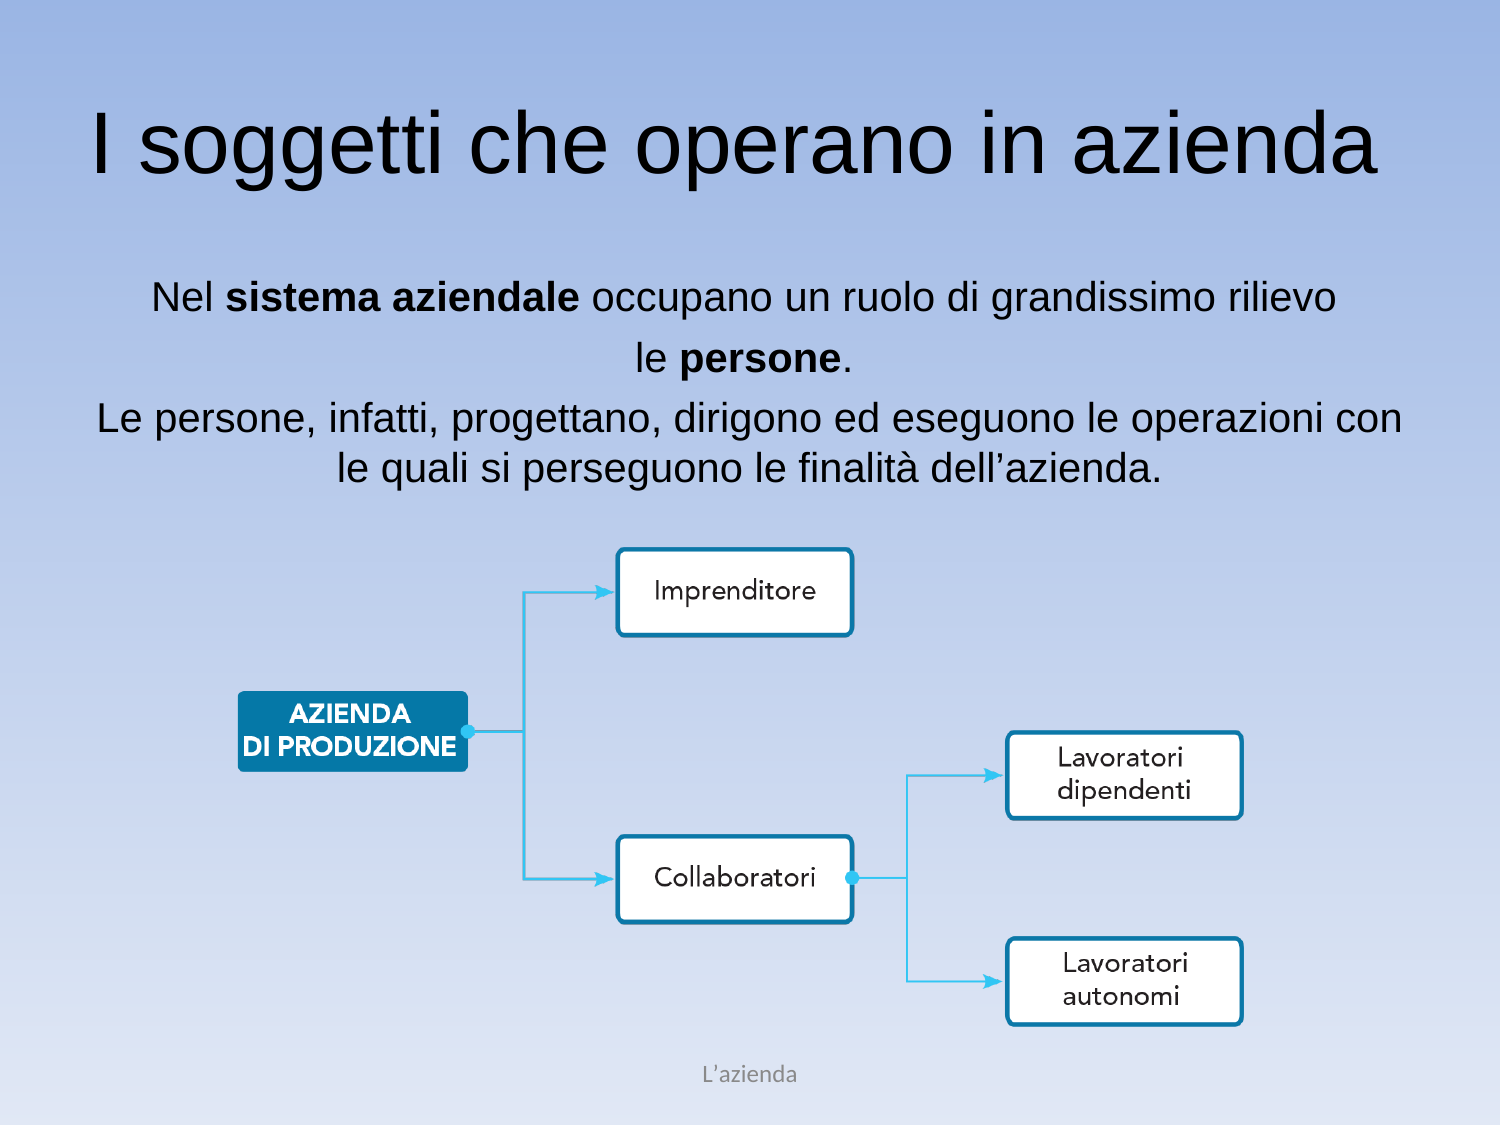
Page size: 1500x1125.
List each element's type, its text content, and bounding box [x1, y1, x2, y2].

text_box L’azienda [512, 1050, 988, 1103]
text_box I soggetti che operano in azienda [75, 45, 1426, 233]
text_box Nel sistema aziendale occupano un ruolo di grandissimo rilievo le persone. Le persone, infatti, progettano, dirigono ed eseguono le operazioni con le quali si perseguono le finalità dell’azienda. [75, 262, 1426, 487]
picture [232, 523, 1260, 1050]
